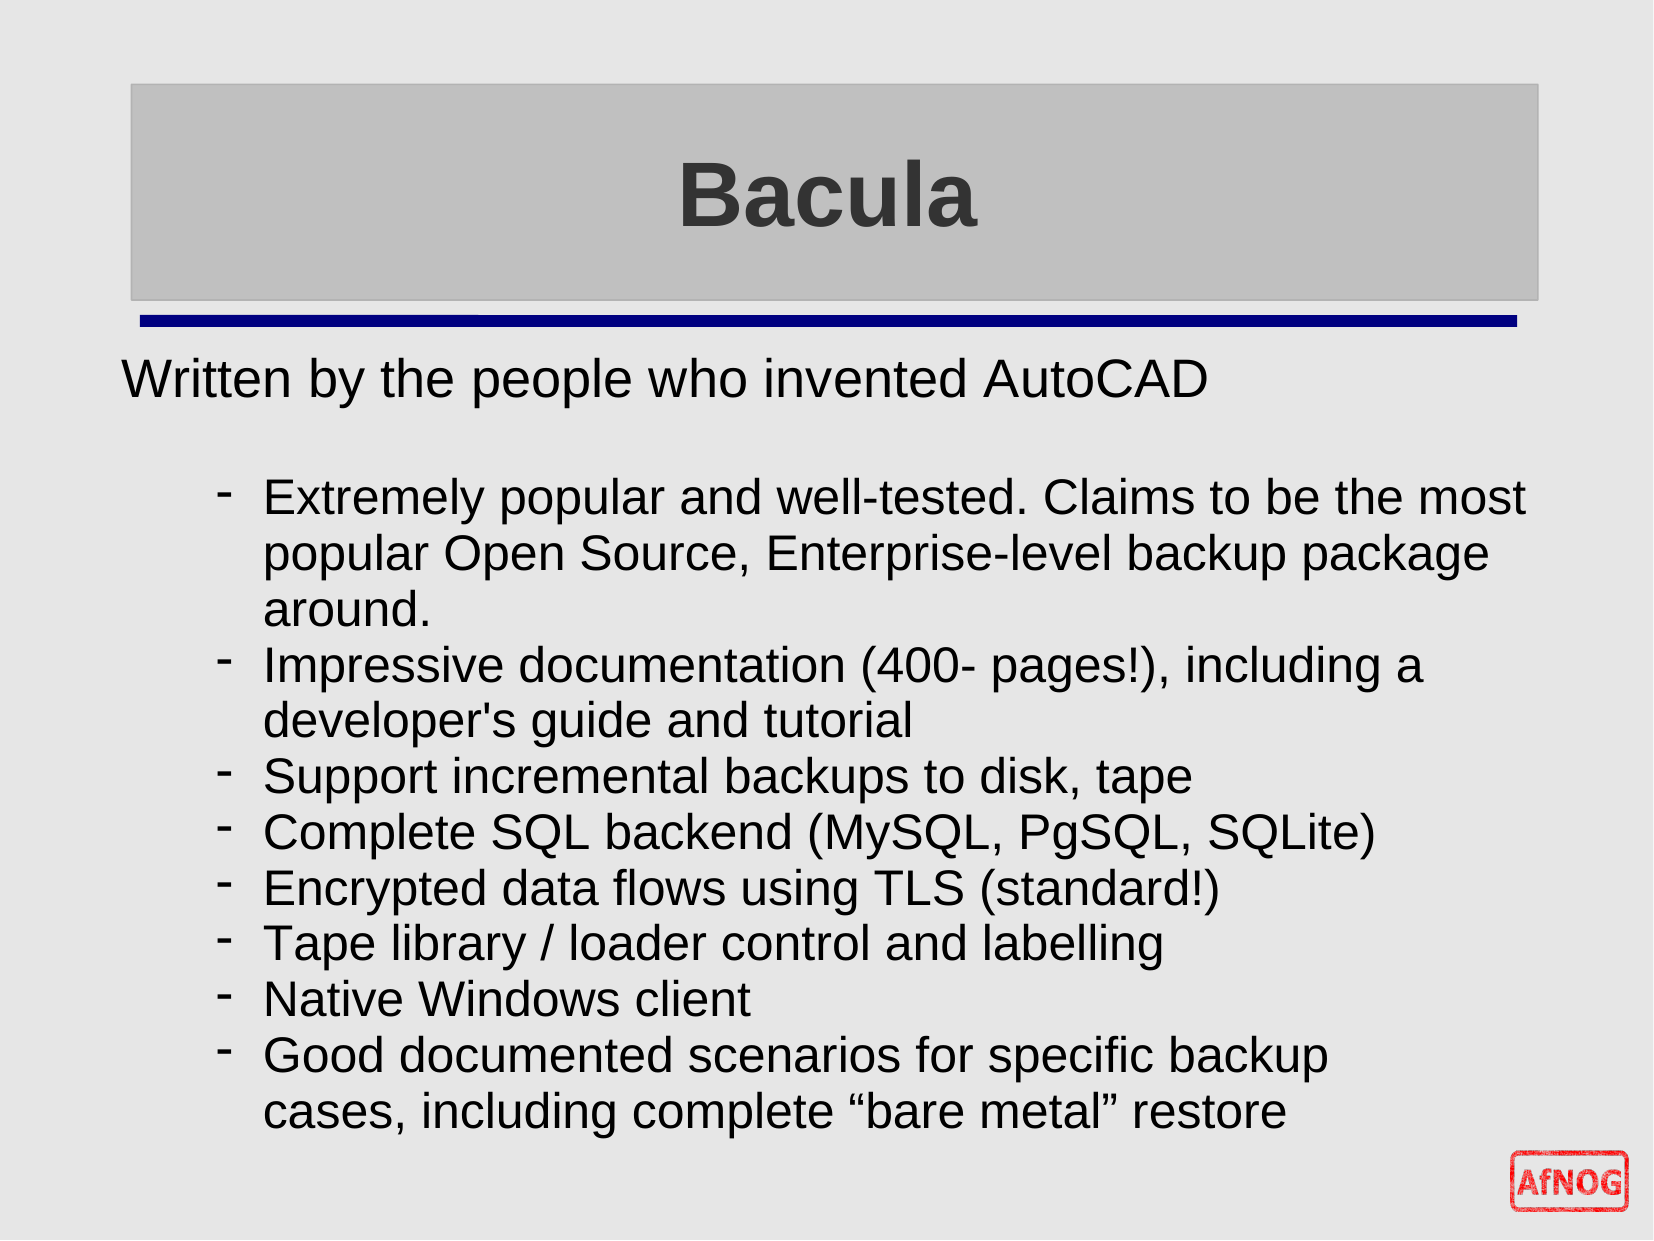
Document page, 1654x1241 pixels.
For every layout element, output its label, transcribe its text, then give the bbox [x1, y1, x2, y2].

text_box Written by the people who invented AutoCAD Extremely popular and well-tested. Claims to be the most popular Open Source, Enterprise-level backup package around. Impressive documentation (400- pages!), including a developer's guide and tutorial Support incremental backups to disk, tape Complete SQL backend (MySQL, PgSQL, SQLite) Encrypted data flows using TLS (standard!) Tape library / loader control and labelling Native Windows client Good documented scenarios for specific backup cases, including complete “bare metal” restore [121, 344, 1534, 1208]
picture [1510, 1150, 1629, 1212]
text_box Bacula [121, 91, 1534, 299]
